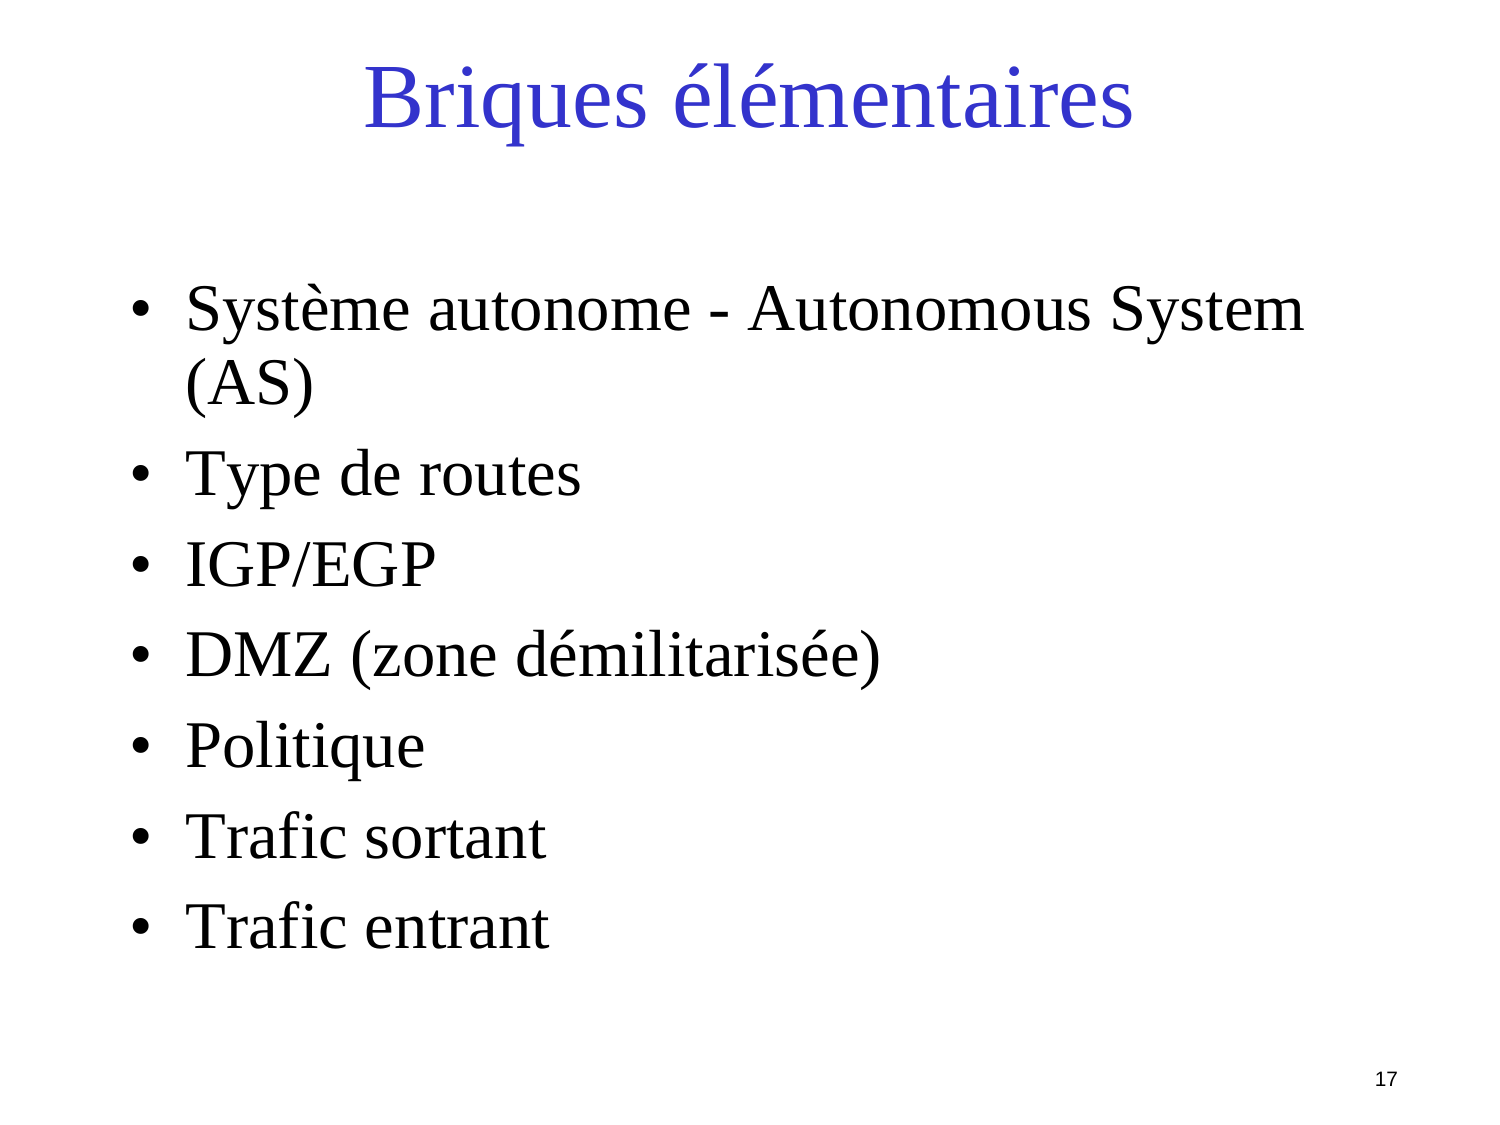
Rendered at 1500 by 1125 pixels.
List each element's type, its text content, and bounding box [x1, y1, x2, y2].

list Système autonome - Autonomous System (AS) Type de routes IGP/EGP DMZ (zone démilitarisée) Politique Trafic sortant Trafic entrant [112, 262, 1413, 1026]
title Briques élémentaires [112, 37, 1388, 226]
